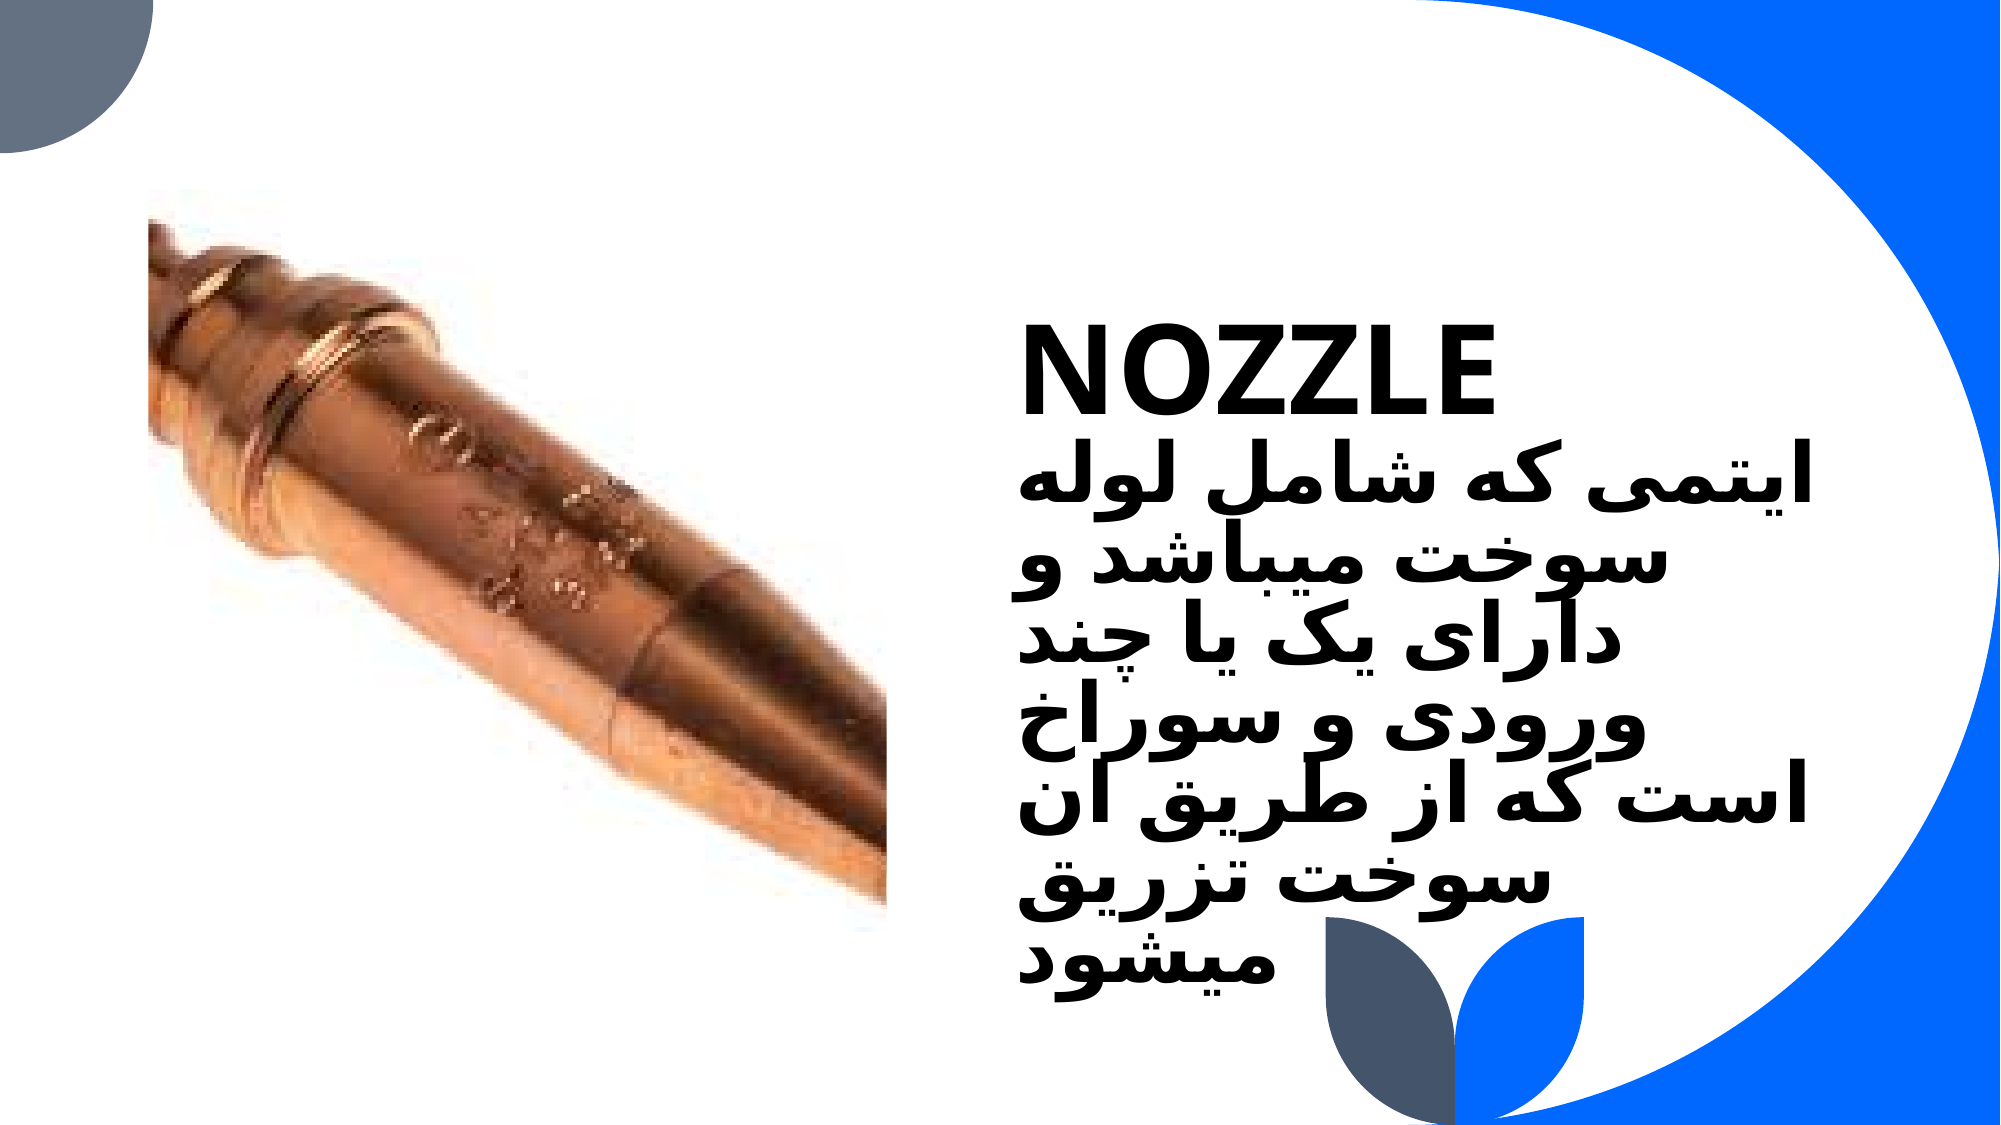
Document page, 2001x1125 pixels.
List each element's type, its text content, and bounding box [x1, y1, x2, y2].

picture [148, 189, 887, 932]
title NOZZLE ایتمی که شامل لوله سوخت میباشد و دارای یک یا چند ورودی و سوراخ است که از طریق ان سوخت تزریق میشود [1000, 310, 1841, 836]
